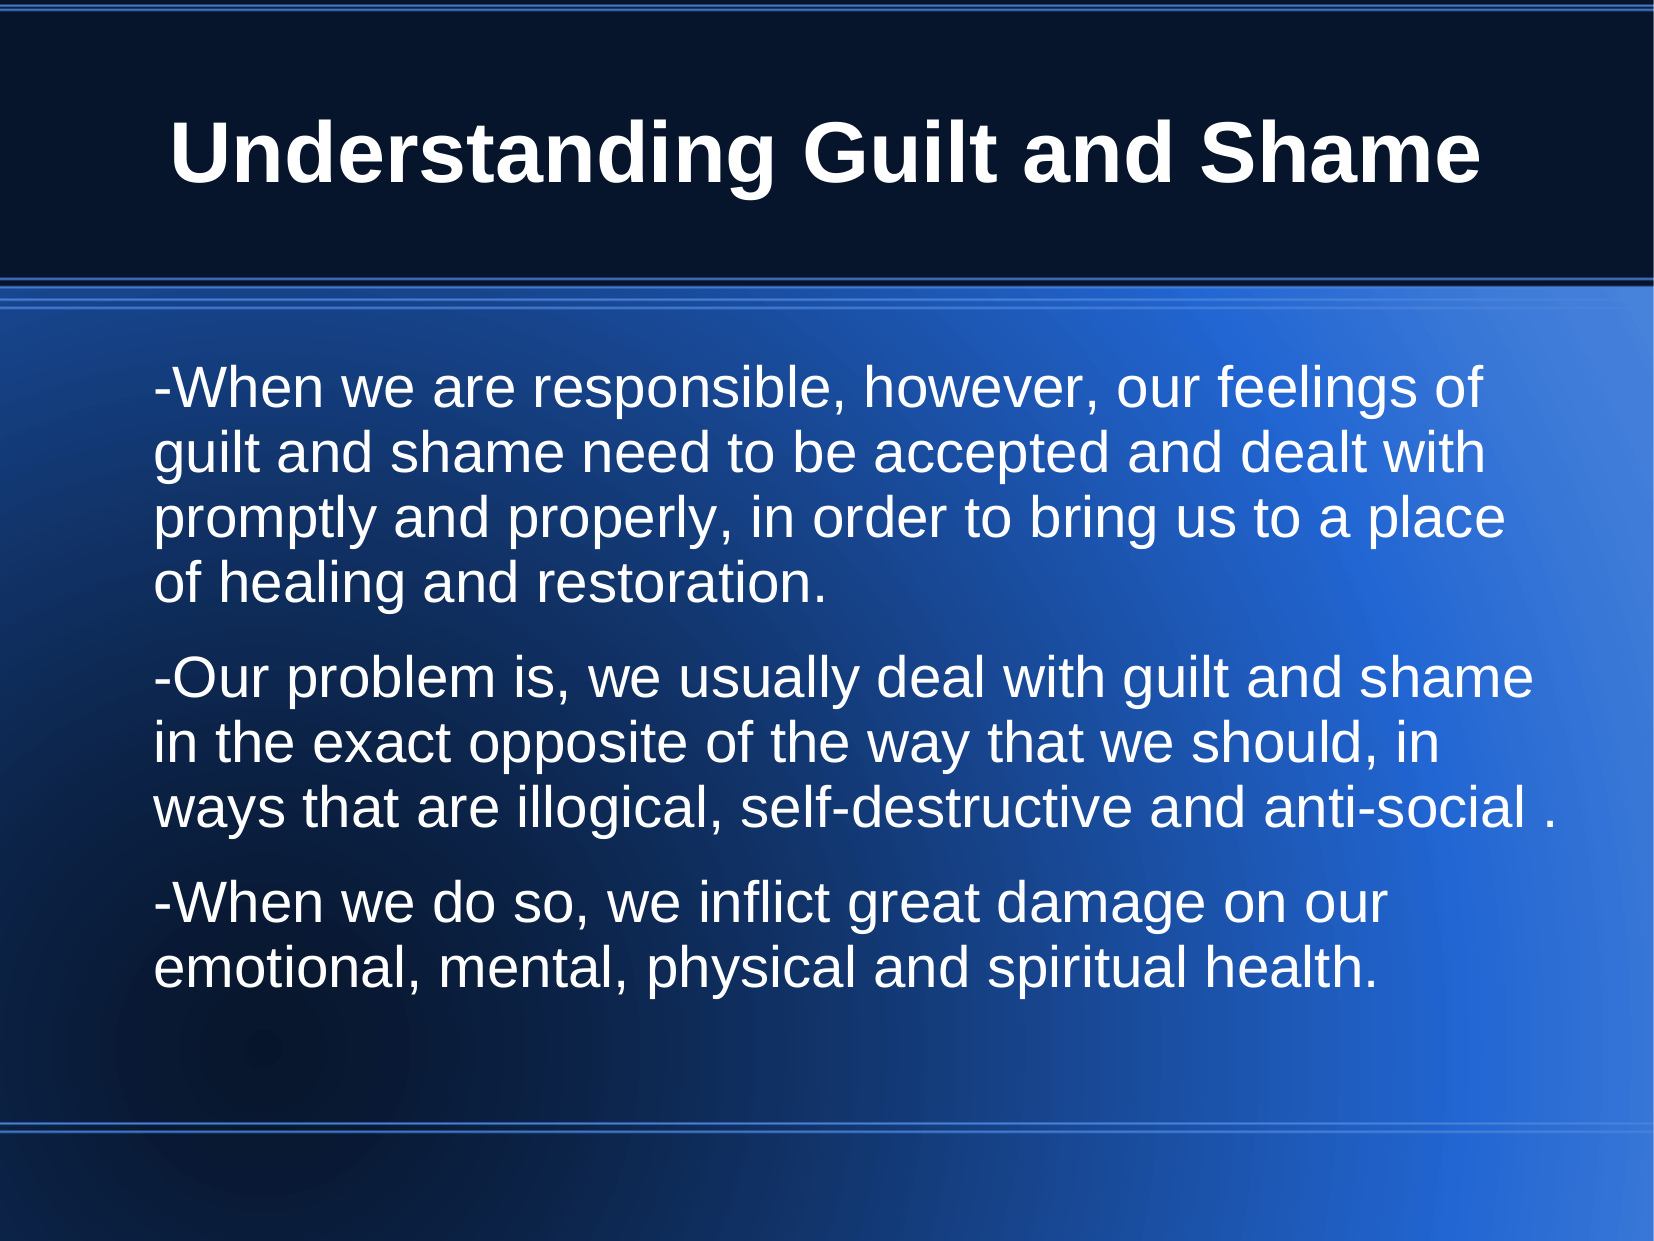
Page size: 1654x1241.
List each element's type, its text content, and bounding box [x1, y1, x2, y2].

list -When we are responsible, however, our feelings of guilt and shame need to be accepted and dealt with promptly and properly, in order to bring us to a place of healing and restoration. -Our problem is, we usually deal with guilt and shame in the exact opposite of the way that we should, in ways that are illogical, self-destructive and anti-social . -When we do so, we inflict great damage on our emotional, mental, physical and spiritual health. [82, 355, 1571, 1058]
title Understanding Guilt and Shame [82, 49, 1571, 257]
picture [0, 0, 1654, 1241]
